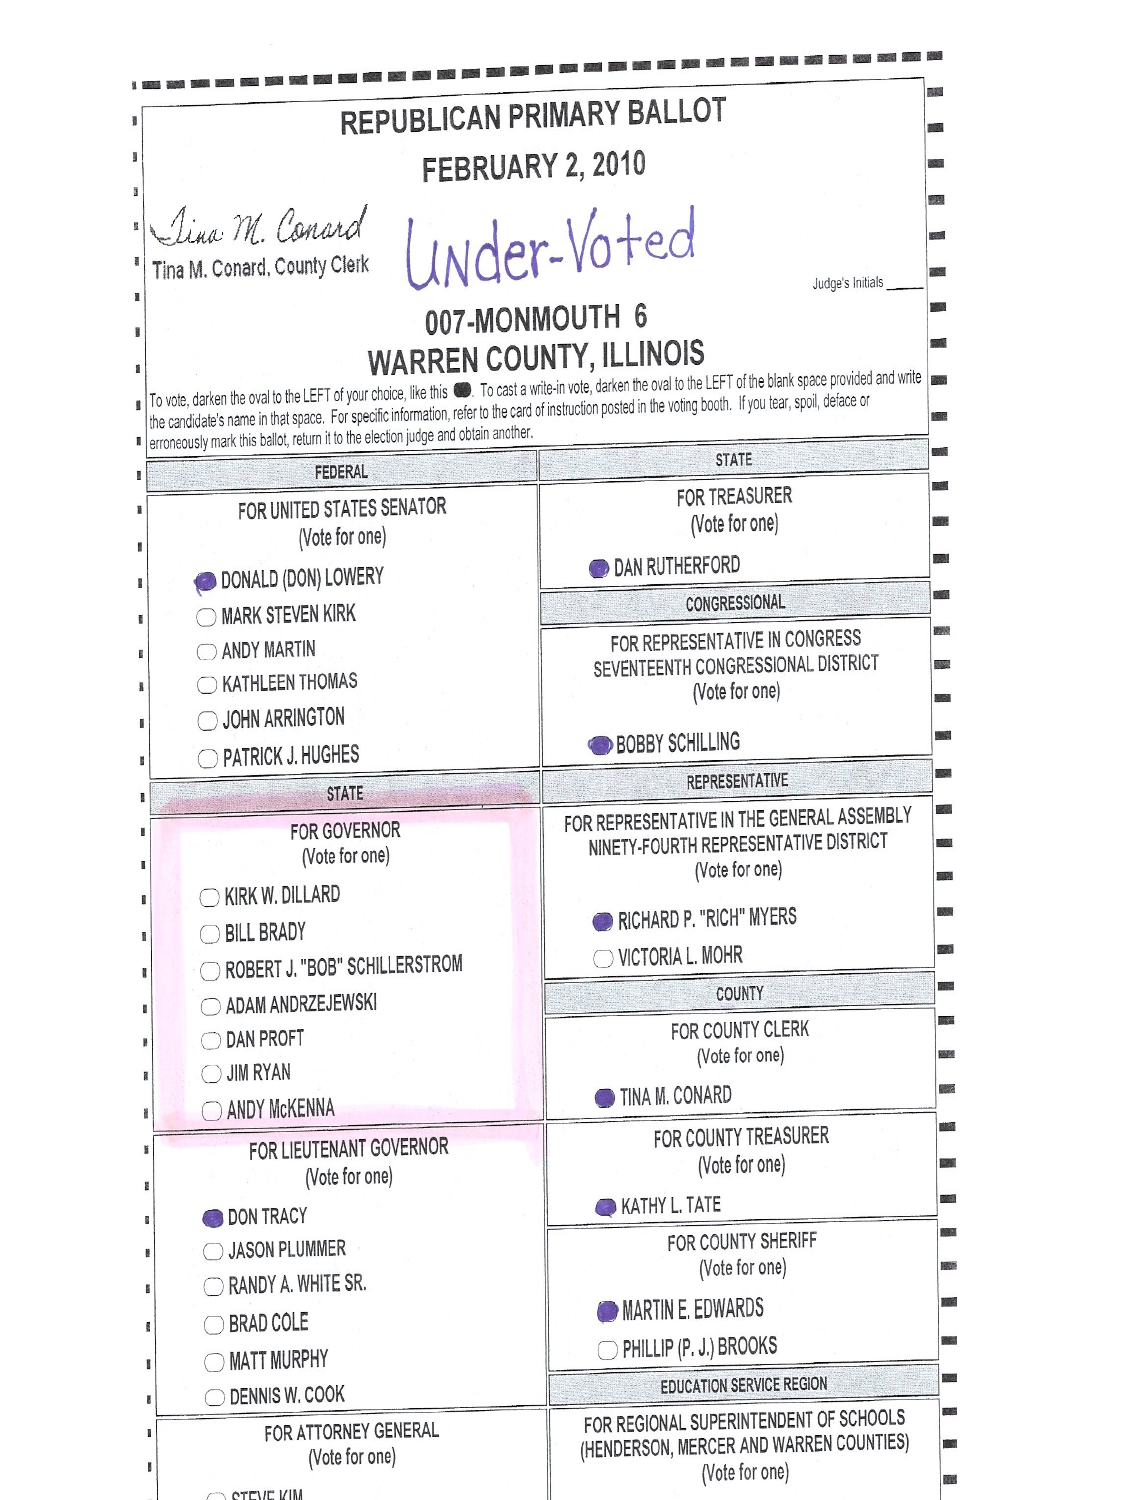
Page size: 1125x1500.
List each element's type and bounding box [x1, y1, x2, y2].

picture [121, 0, 957, 1500]
